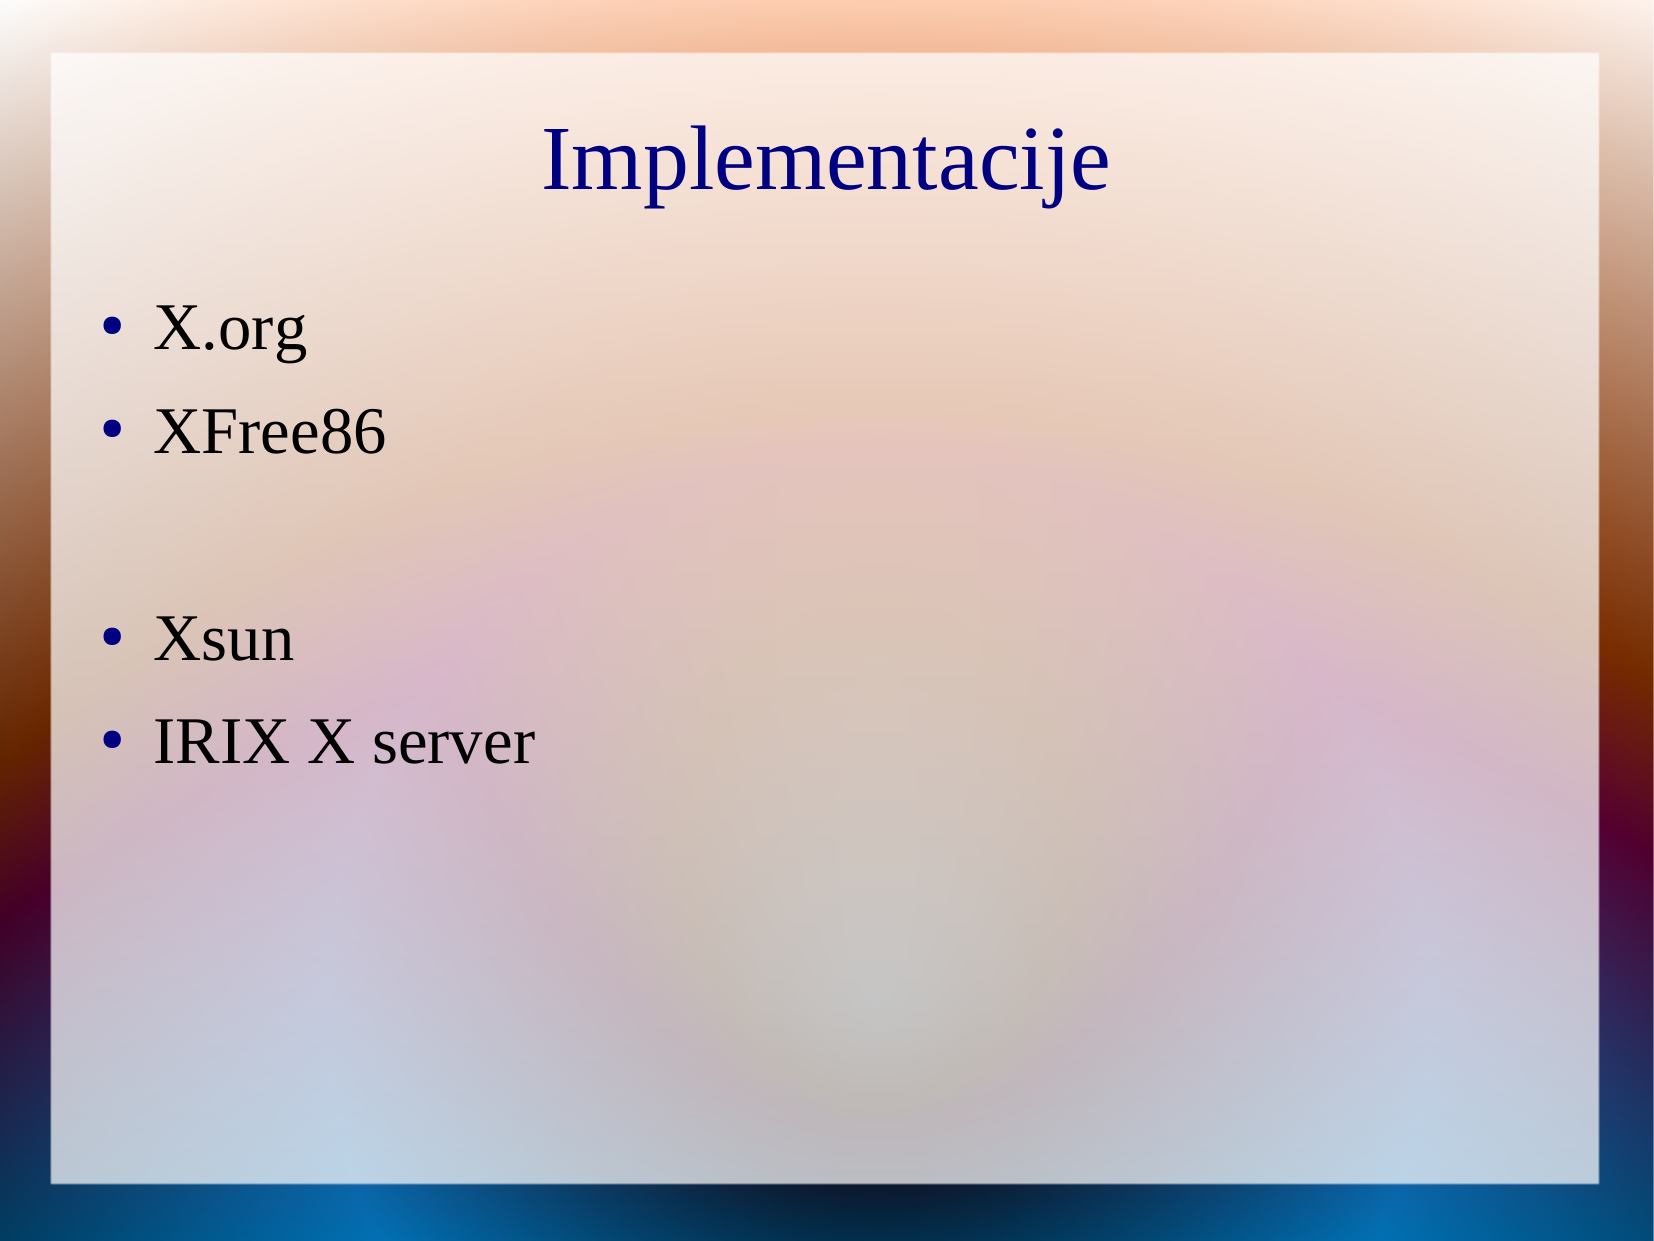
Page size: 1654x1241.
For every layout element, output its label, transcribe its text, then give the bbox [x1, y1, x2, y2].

list X.org XFree86 Xsun IRIX X server [82, 290, 1571, 1094]
picture [0, 0, 1654, 1241]
title Implementacije [82, 62, 1571, 256]
